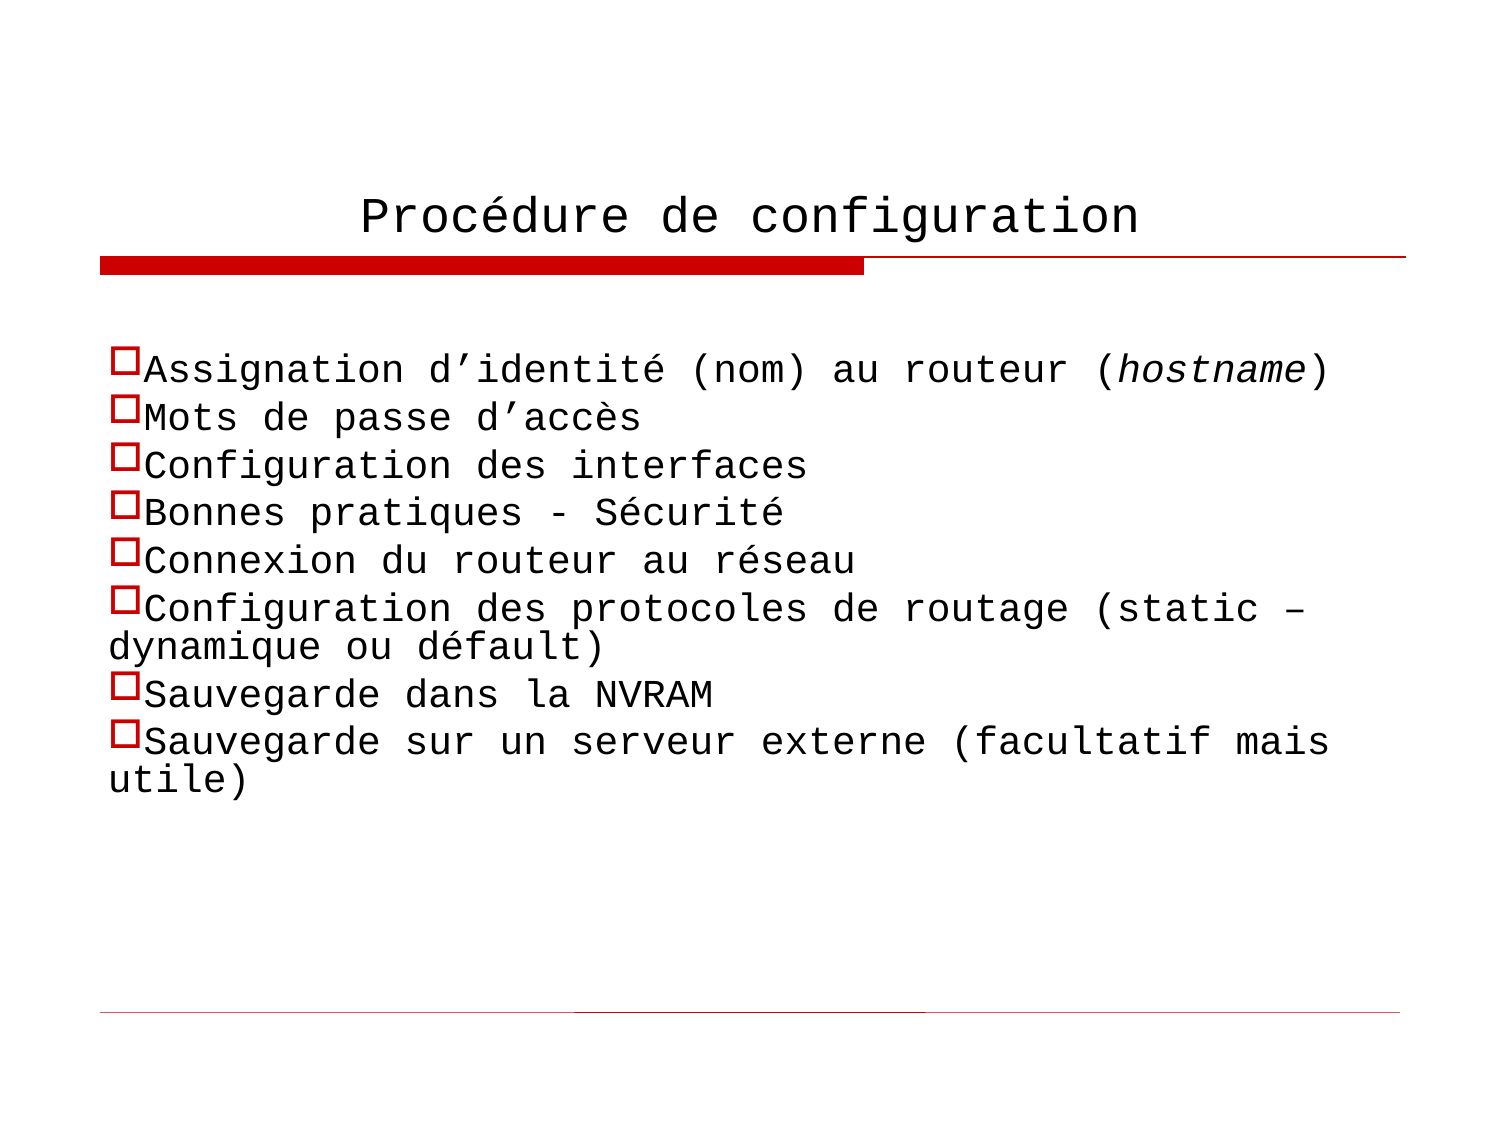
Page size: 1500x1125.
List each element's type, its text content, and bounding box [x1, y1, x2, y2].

list Assignation d’identité (nom) au routeur (hostname) Mots de passe d’accès Configuration des interfaces Bonnes pratiques - Sécurité Connexion du routeur au réseau Configuration des protocoles de routage (static – dynamique ou défault) Sauvegarde dans la NVRAM Sauvegarde sur un serveur externe (facultatif mais utile) [92, 287, 1406, 988]
title Procédure de configuration [94, 50, 1407, 250]
